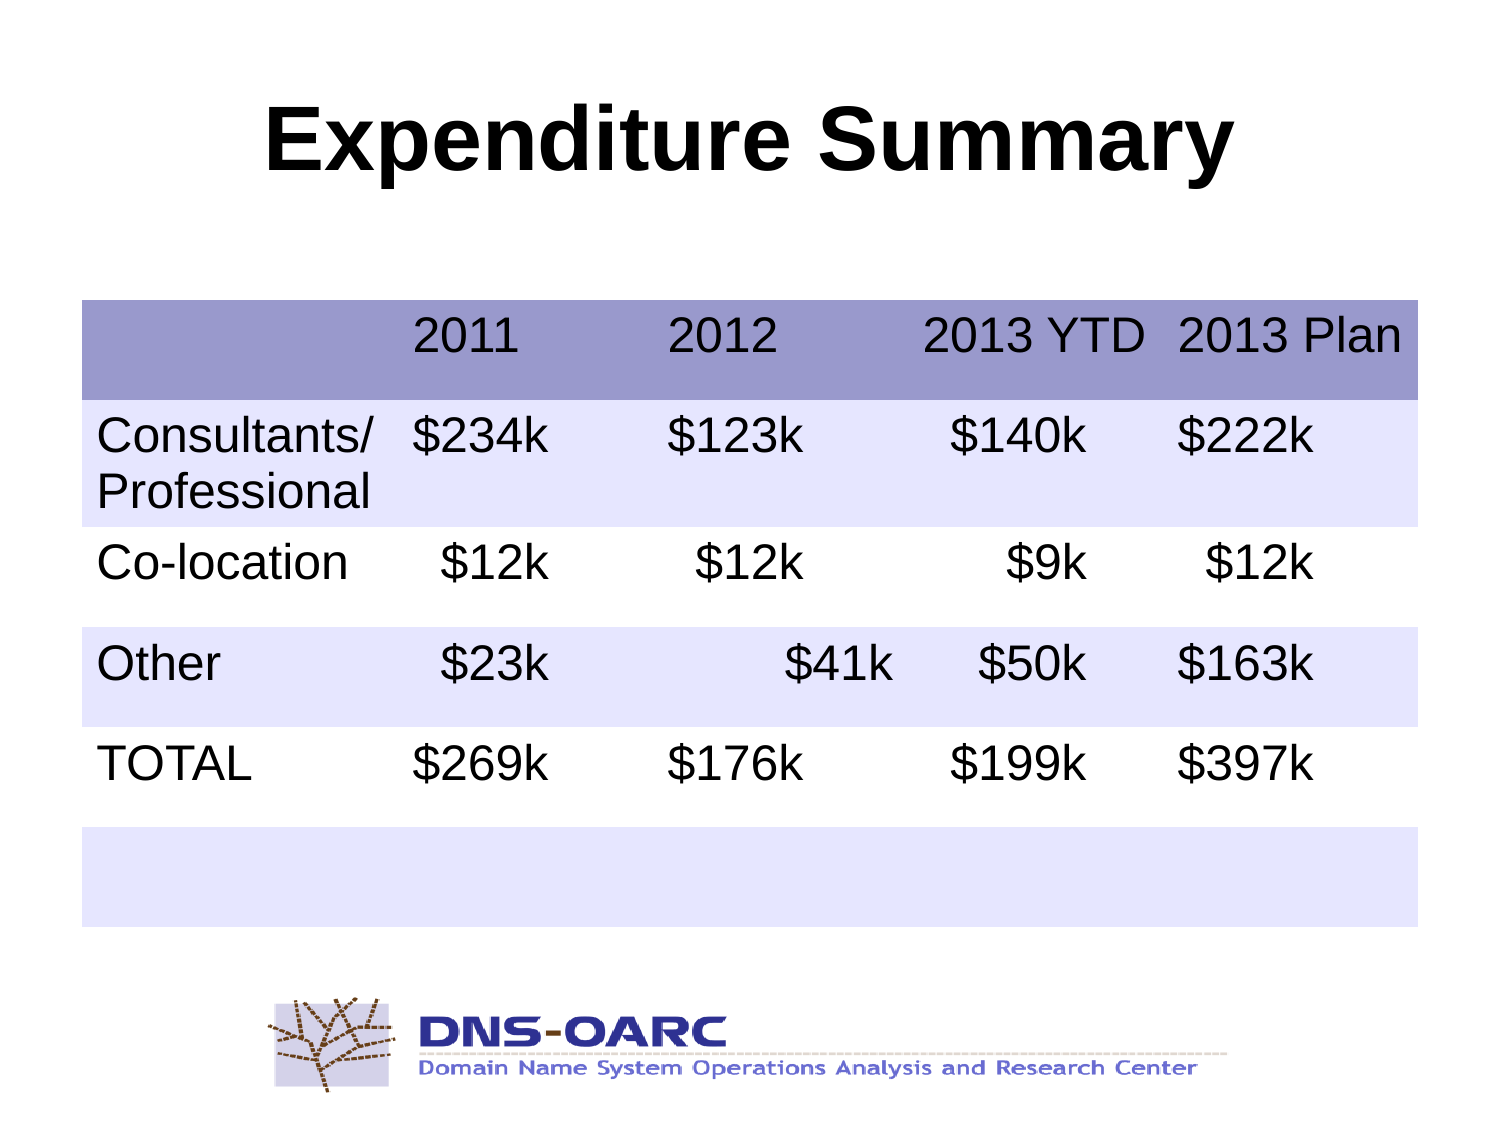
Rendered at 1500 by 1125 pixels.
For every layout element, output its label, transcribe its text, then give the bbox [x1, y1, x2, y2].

table_cell $41k [653, 627, 908, 727]
table_cell $222k [1163, 400, 1418, 527]
table_header 2012 [653, 300, 908, 400]
table_cell $163k [1163, 627, 1418, 727]
table_cell $50k [908, 627, 1163, 727]
table_cell $140k [908, 400, 1163, 527]
table_cell $199k [908, 727, 1163, 827]
table_header 2011 [398, 300, 653, 400]
table_cell $9k [908, 527, 1163, 627]
table_cell $23k [398, 627, 653, 727]
table_cell [653, 827, 908, 927]
title Expenditure Summary [75, 52, 1425, 226]
table_header 2013 YTD [908, 300, 1163, 400]
table_cell [82, 827, 398, 927]
table_header [82, 300, 398, 400]
picture [214, 991, 1259, 1099]
table_cell $269k [398, 727, 653, 827]
table_cell $176k [653, 727, 908, 827]
table_cell $12k [653, 527, 908, 627]
table_cell $12k [1163, 527, 1418, 627]
table_cell Other [82, 627, 398, 727]
table_cell $234k [398, 400, 653, 527]
table_cell $123k [653, 400, 908, 527]
table_cell [1163, 827, 1418, 927]
table_cell $397k [1163, 727, 1418, 827]
table_cell TOTAL [82, 727, 398, 827]
table_cell [398, 827, 653, 927]
table_cell [908, 827, 1163, 927]
table_cell Consultants/ Professional [82, 400, 398, 527]
table_cell Co-location [82, 527, 398, 627]
table_header 2013 Plan [1163, 300, 1418, 400]
table_cell $12k [398, 527, 653, 627]
